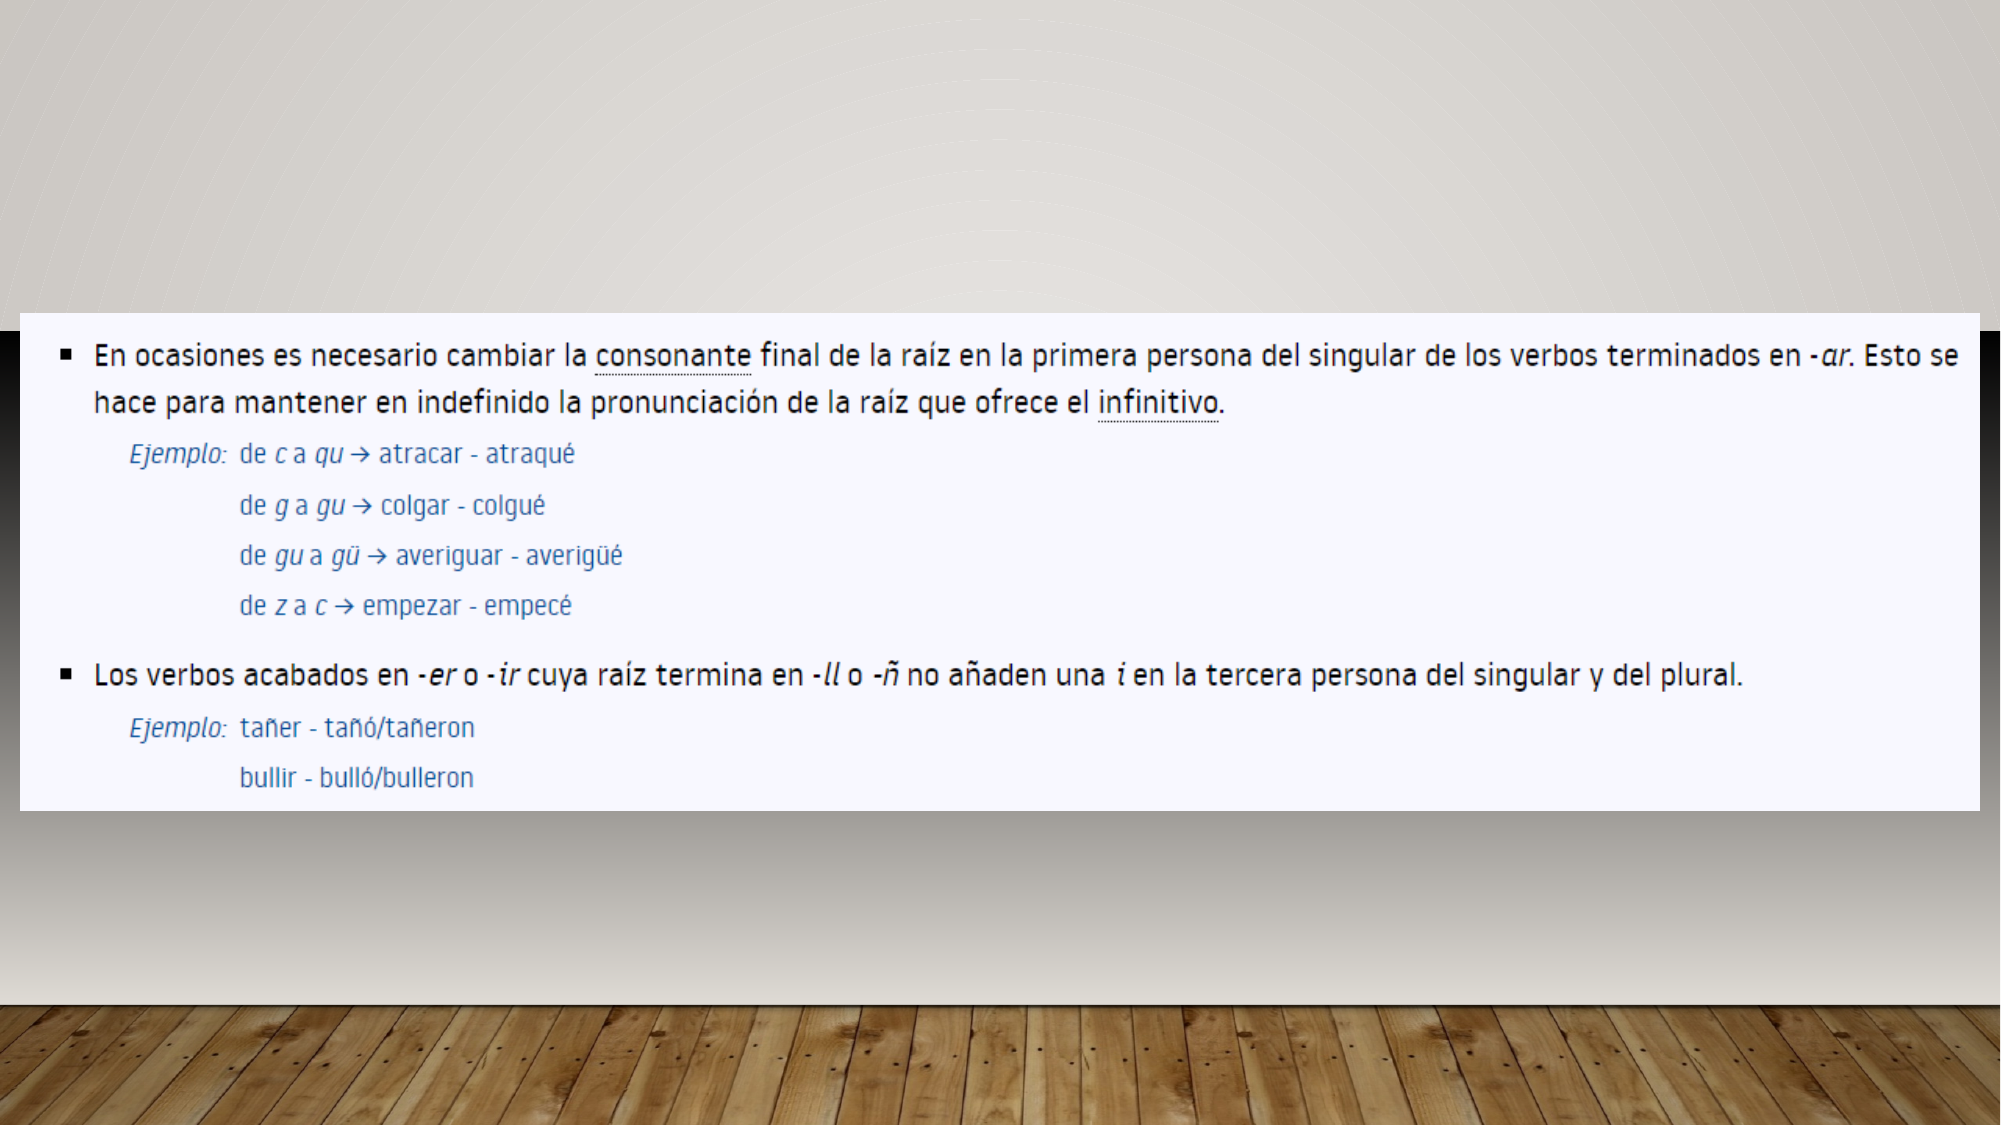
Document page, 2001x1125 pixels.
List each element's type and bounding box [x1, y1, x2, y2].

picture [20, 314, 1980, 811]
